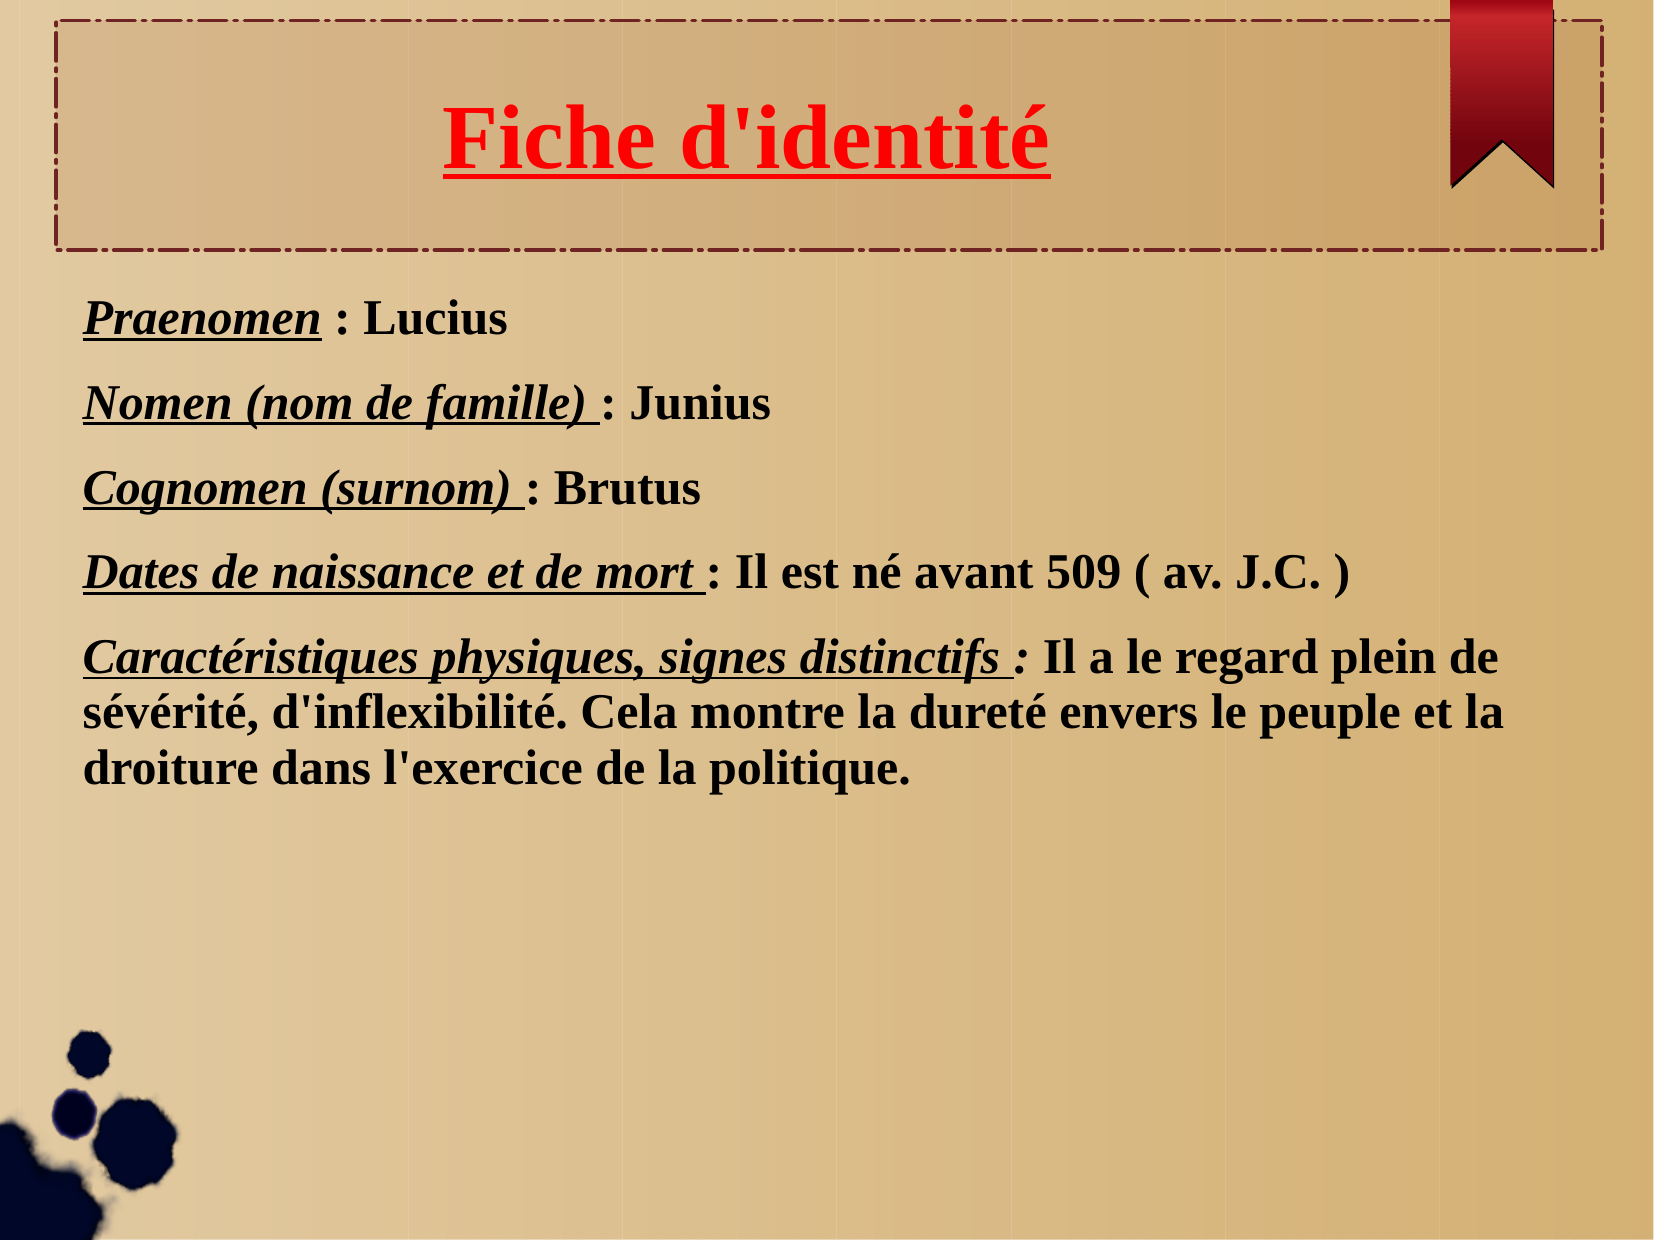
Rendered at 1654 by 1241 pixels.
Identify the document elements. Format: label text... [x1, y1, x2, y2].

list Praenomen : Lucius Nomen (nom de famille) : Junius Cognomen (surnom) : Brutus Dates de naissance et de mort : Il est né avant 509 ( av. J.C. ) Caractéristiques physiques, signes distinctifs : Il a le regard plein de sévérité, d'inflexibilité. Cela montre la dureté envers le peuple et la droiture dans l'exercice de la politique. [82, 290, 1571, 1109]
title Fiche d'identité [82, 47, 1412, 229]
